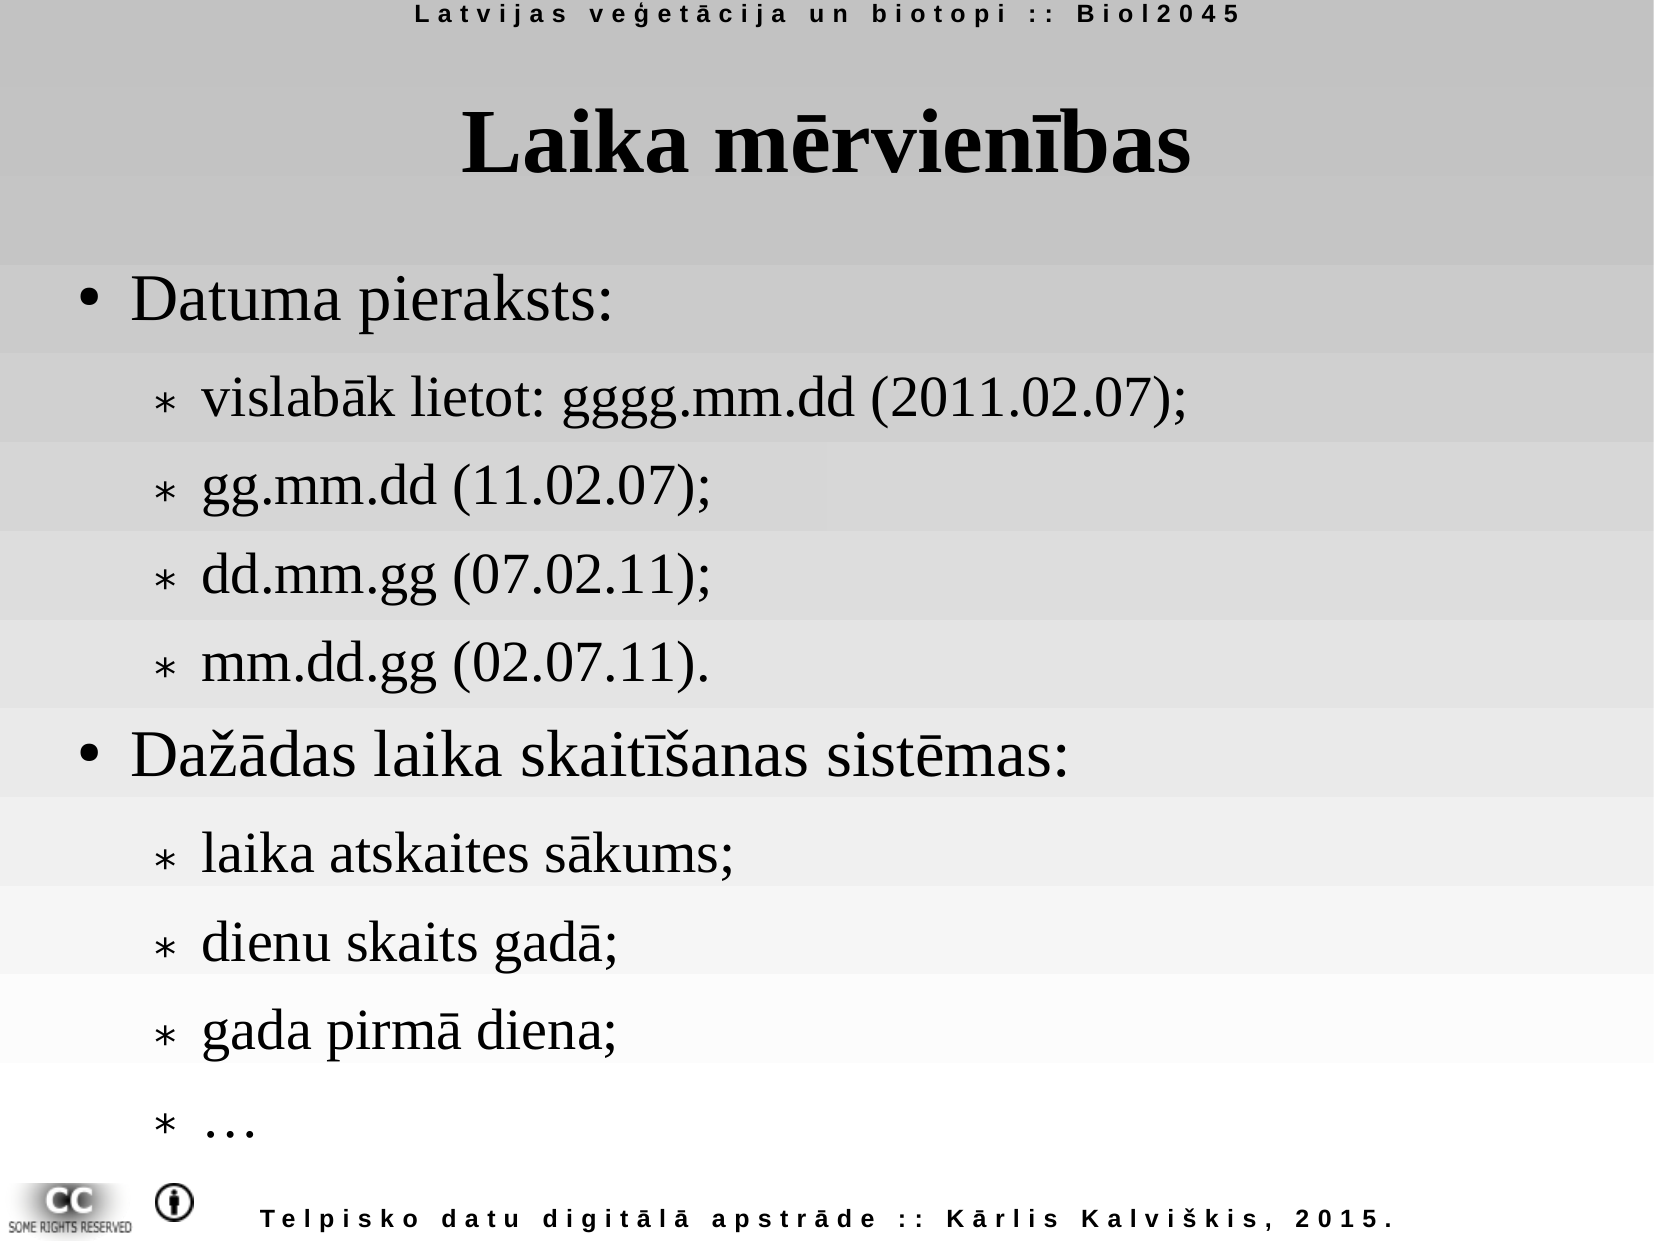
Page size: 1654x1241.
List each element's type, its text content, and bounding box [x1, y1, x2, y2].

title Laika mērvienības [59, 37, 1596, 246]
picture [0, 0, 1654, 1241]
list Datuma pieraksts: vislabāk lietot: gggg.mm.dd (2011.02.07); gg.mm.dd (11.02.07); dd.mm.gg (07.02.11); mm.dd.gg (02.07.11). Dažādas laika skaitīšanas sistēmas: laika atskaites sākums; dienu skaits gadā; gada pirmā diena; … [59, 261, 1596, 1175]
